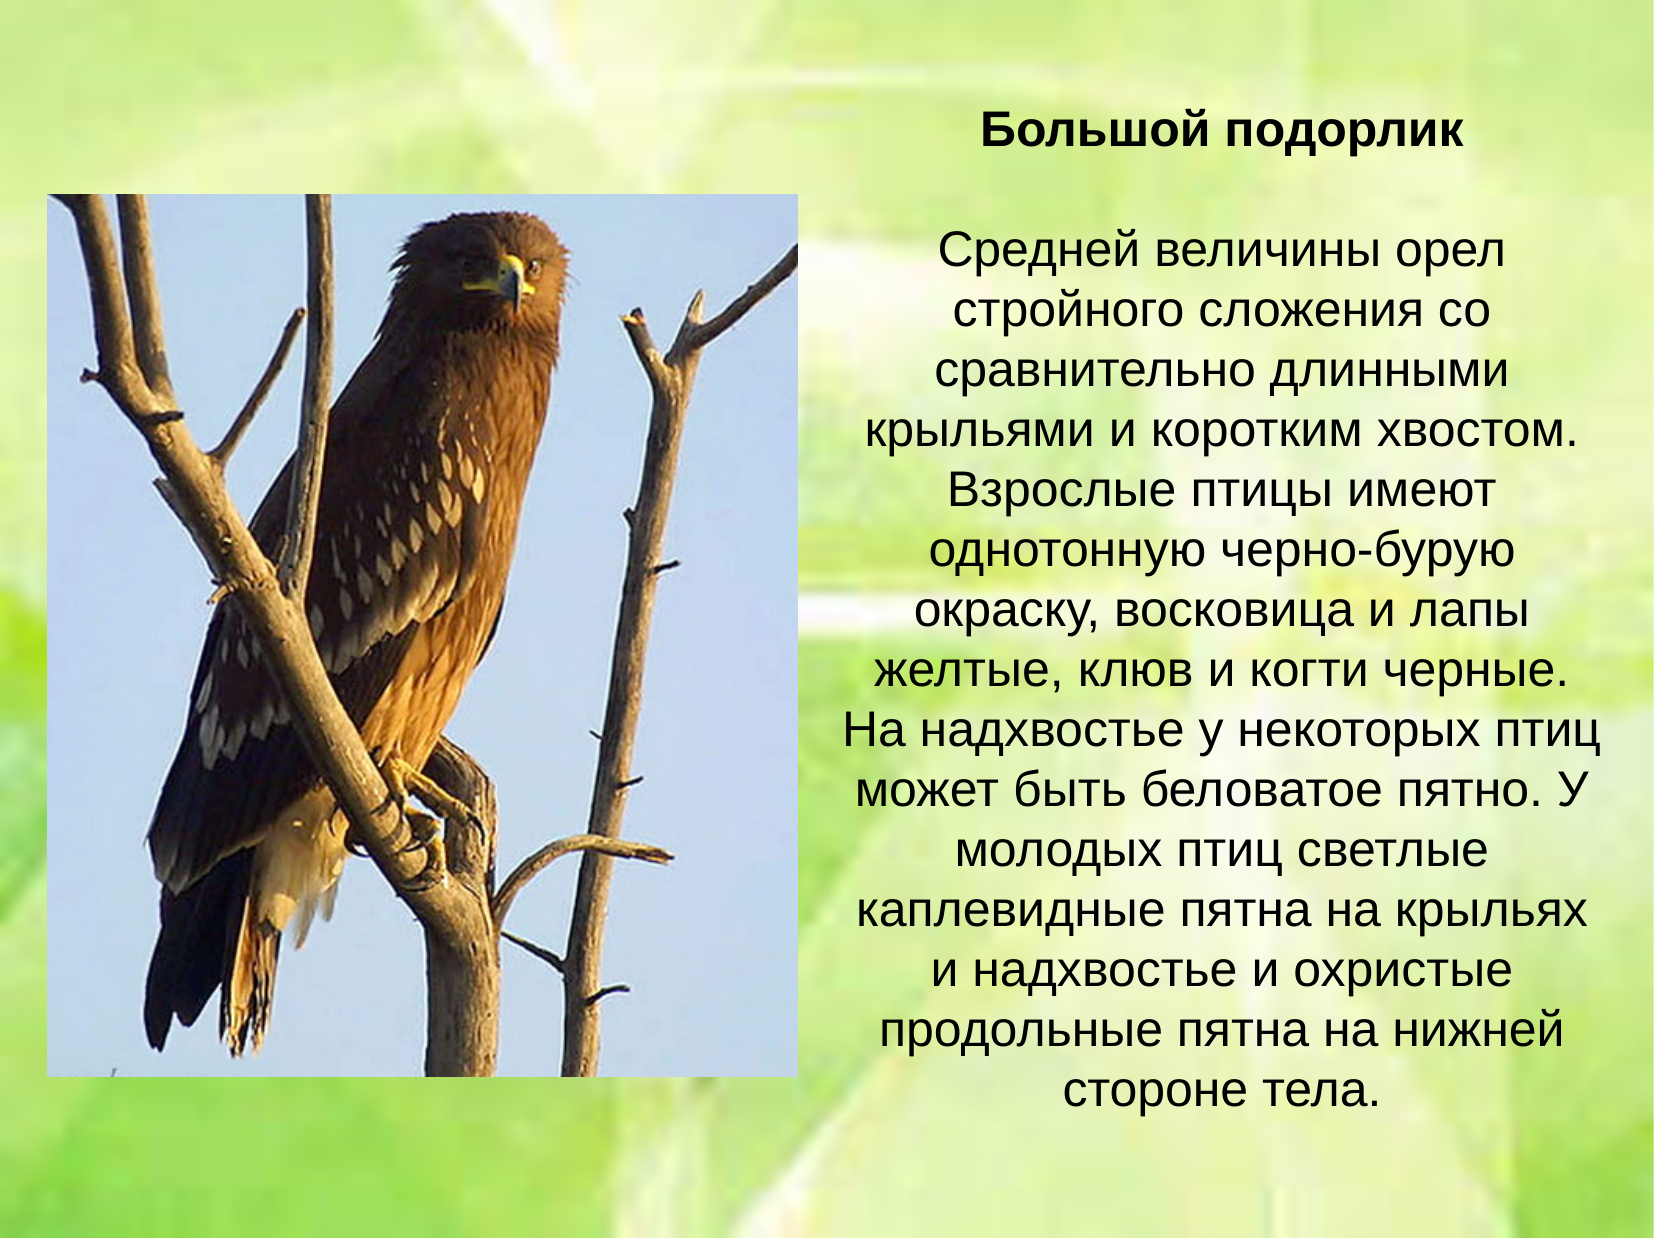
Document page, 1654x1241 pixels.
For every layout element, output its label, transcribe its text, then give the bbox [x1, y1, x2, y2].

picture [0, 0, 1654, 1238]
text_box Большой подорлик Средней величины орел стройного сложения со сравнительно длинными крыльями и коротким хвостом. Взрослые птицы имеют однотонную черно-бурую окраску, восковица и лапы желтые, клюв и когти черные. На надхвостье у некоторых птиц может быть беловатое пятно. У молодых птиц светлые каплевидные пятна на крыльях и надхвостье и охристые продольные пятна на нижней стороне тела. [826, 88, 1618, 1124]
